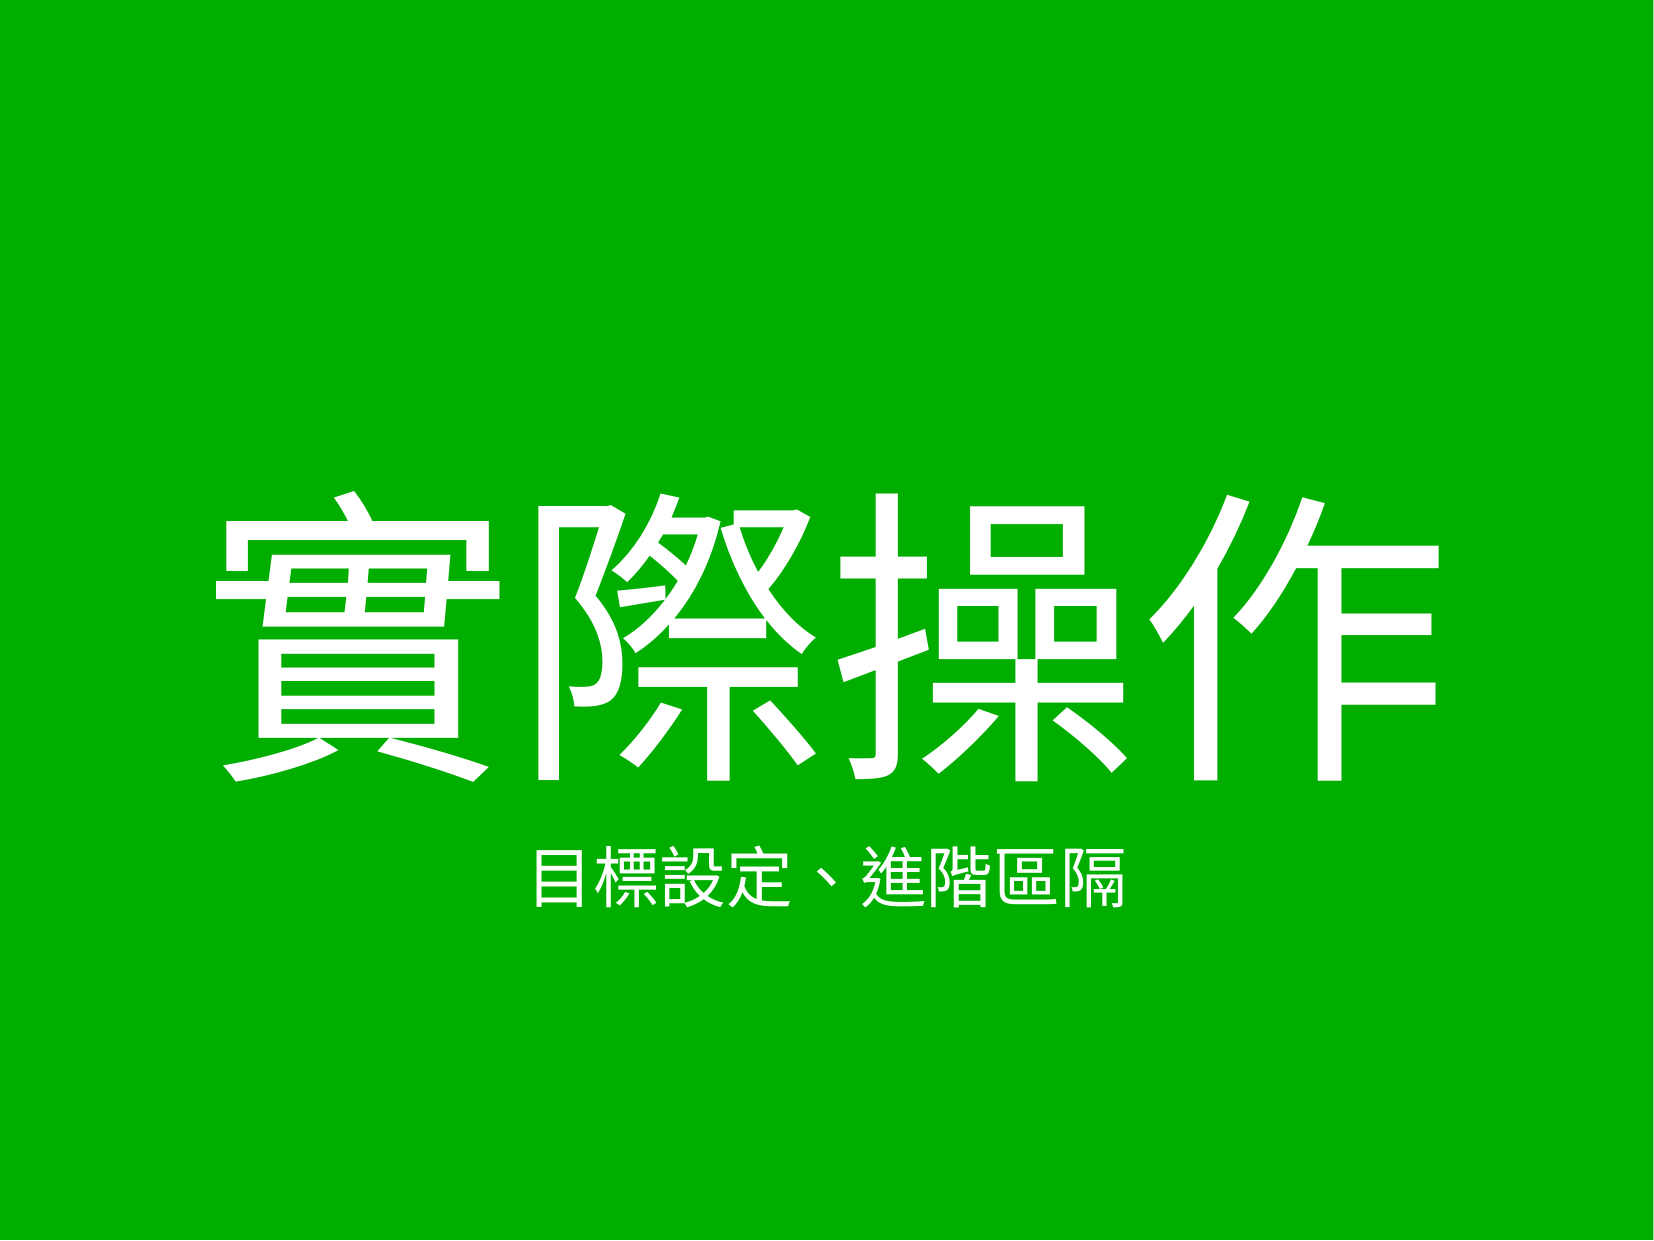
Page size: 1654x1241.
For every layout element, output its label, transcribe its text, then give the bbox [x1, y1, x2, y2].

list 目標設定、進階區隔 [82, 824, 1571, 1010]
title 實際操作 [82, 415, 1571, 824]
